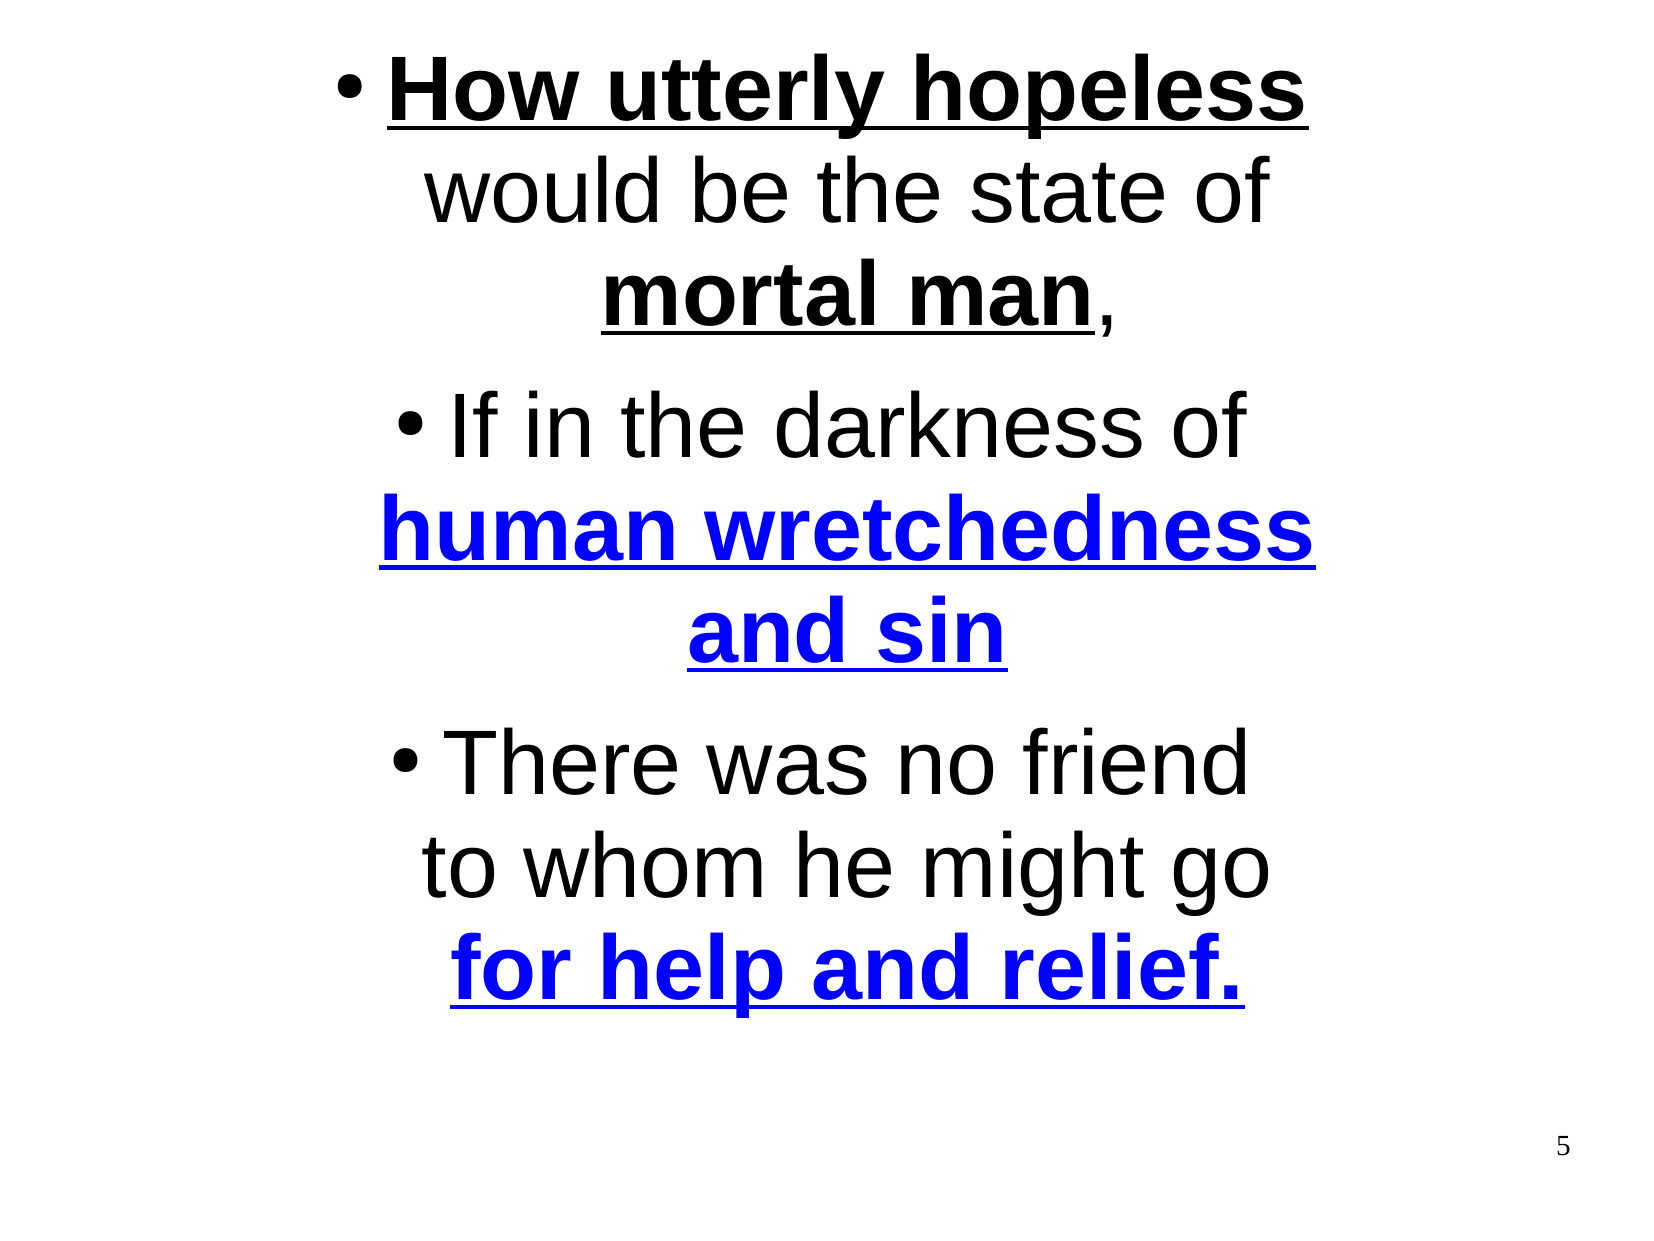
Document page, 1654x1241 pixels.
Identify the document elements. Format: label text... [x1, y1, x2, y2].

list How utterly hopeless would be the state of mortal man, If in the darkness of human wretchedness and sin There was no friend to whom he might go for help and relief. [37, 37, 1613, 1201]
